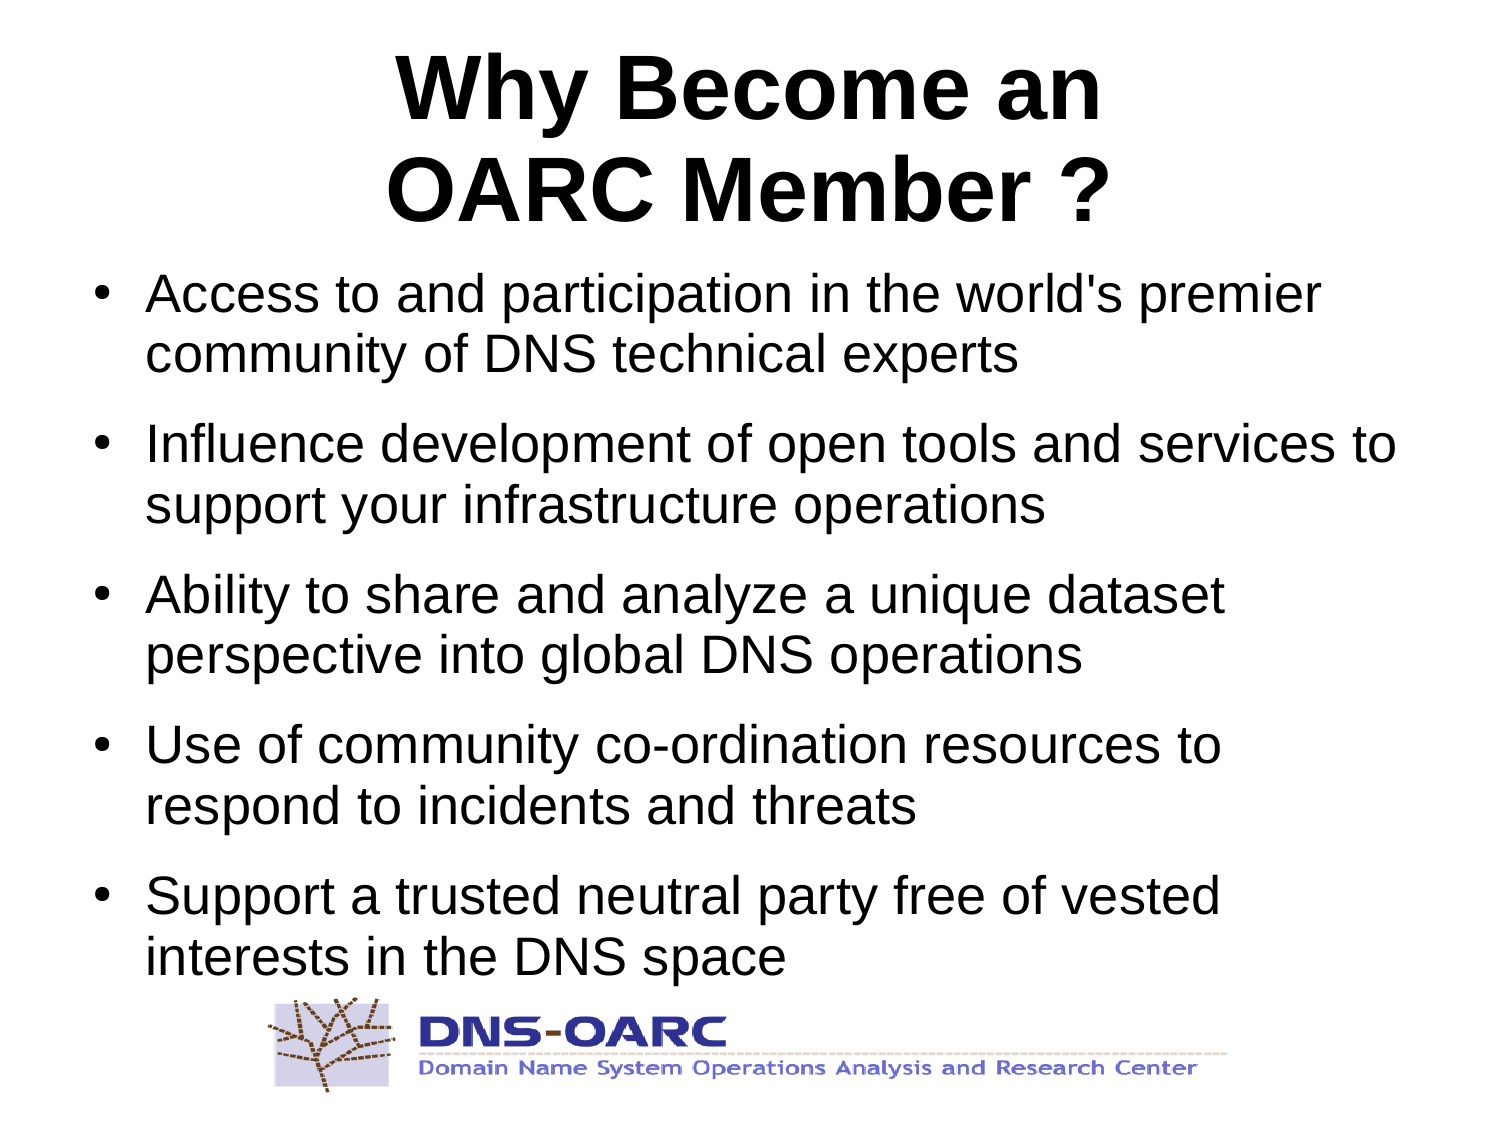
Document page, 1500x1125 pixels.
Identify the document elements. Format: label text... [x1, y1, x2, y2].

title Why Become an OARC Member ? [75, 36, 1425, 242]
picture [214, 991, 1259, 1099]
list Access to and participation in the world's premier community of DNS technical experts Influence development of open tools and services to support your infrastructure operations Ability to share and analyze a unique dataset perspective into global DNS operations Use of community co-ordination resources to respond to incidents and threats Support a trusted neutral party free of vested interests in the DNS space [75, 263, 1425, 916]
